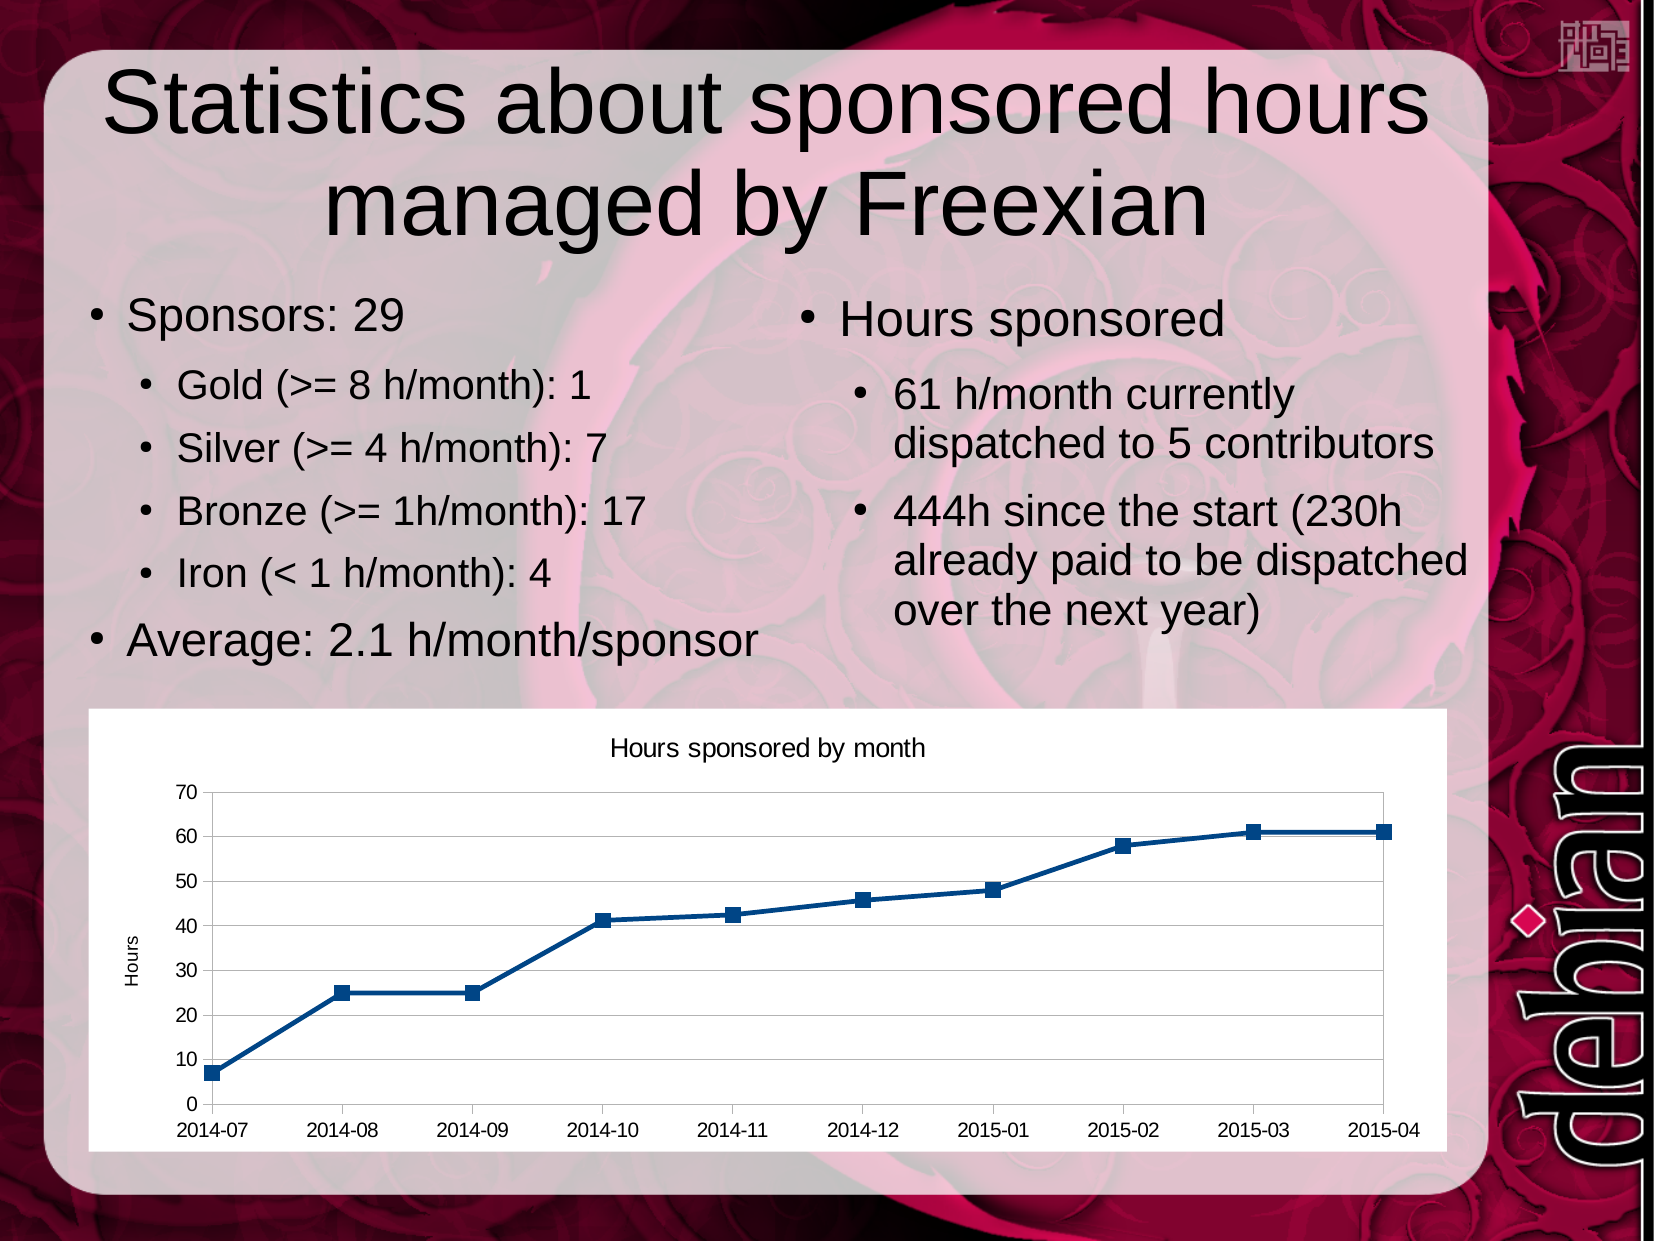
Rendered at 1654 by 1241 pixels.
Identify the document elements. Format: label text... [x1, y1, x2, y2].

list Hours sponsored 61 h/month currently dispatched to 5 contributors 444h since the start (230h already paid to be dispatched over the next year) [785, 290, 1477, 681]
chart [88, 708, 1447, 1152]
list Sponsors: 29 Gold (>= 8 h/month): 1 Silver (>= 4 h/month): 7 Bronze (>= 1h/month): 17 Iron (< 1 h/month): 4 Average: 2.1 h/month/sponsor [76, 288, 768, 680]
picture [0, 0, 1654, 1241]
title Statistics about sponsored hours managed by Freexian [59, 49, 1477, 257]
